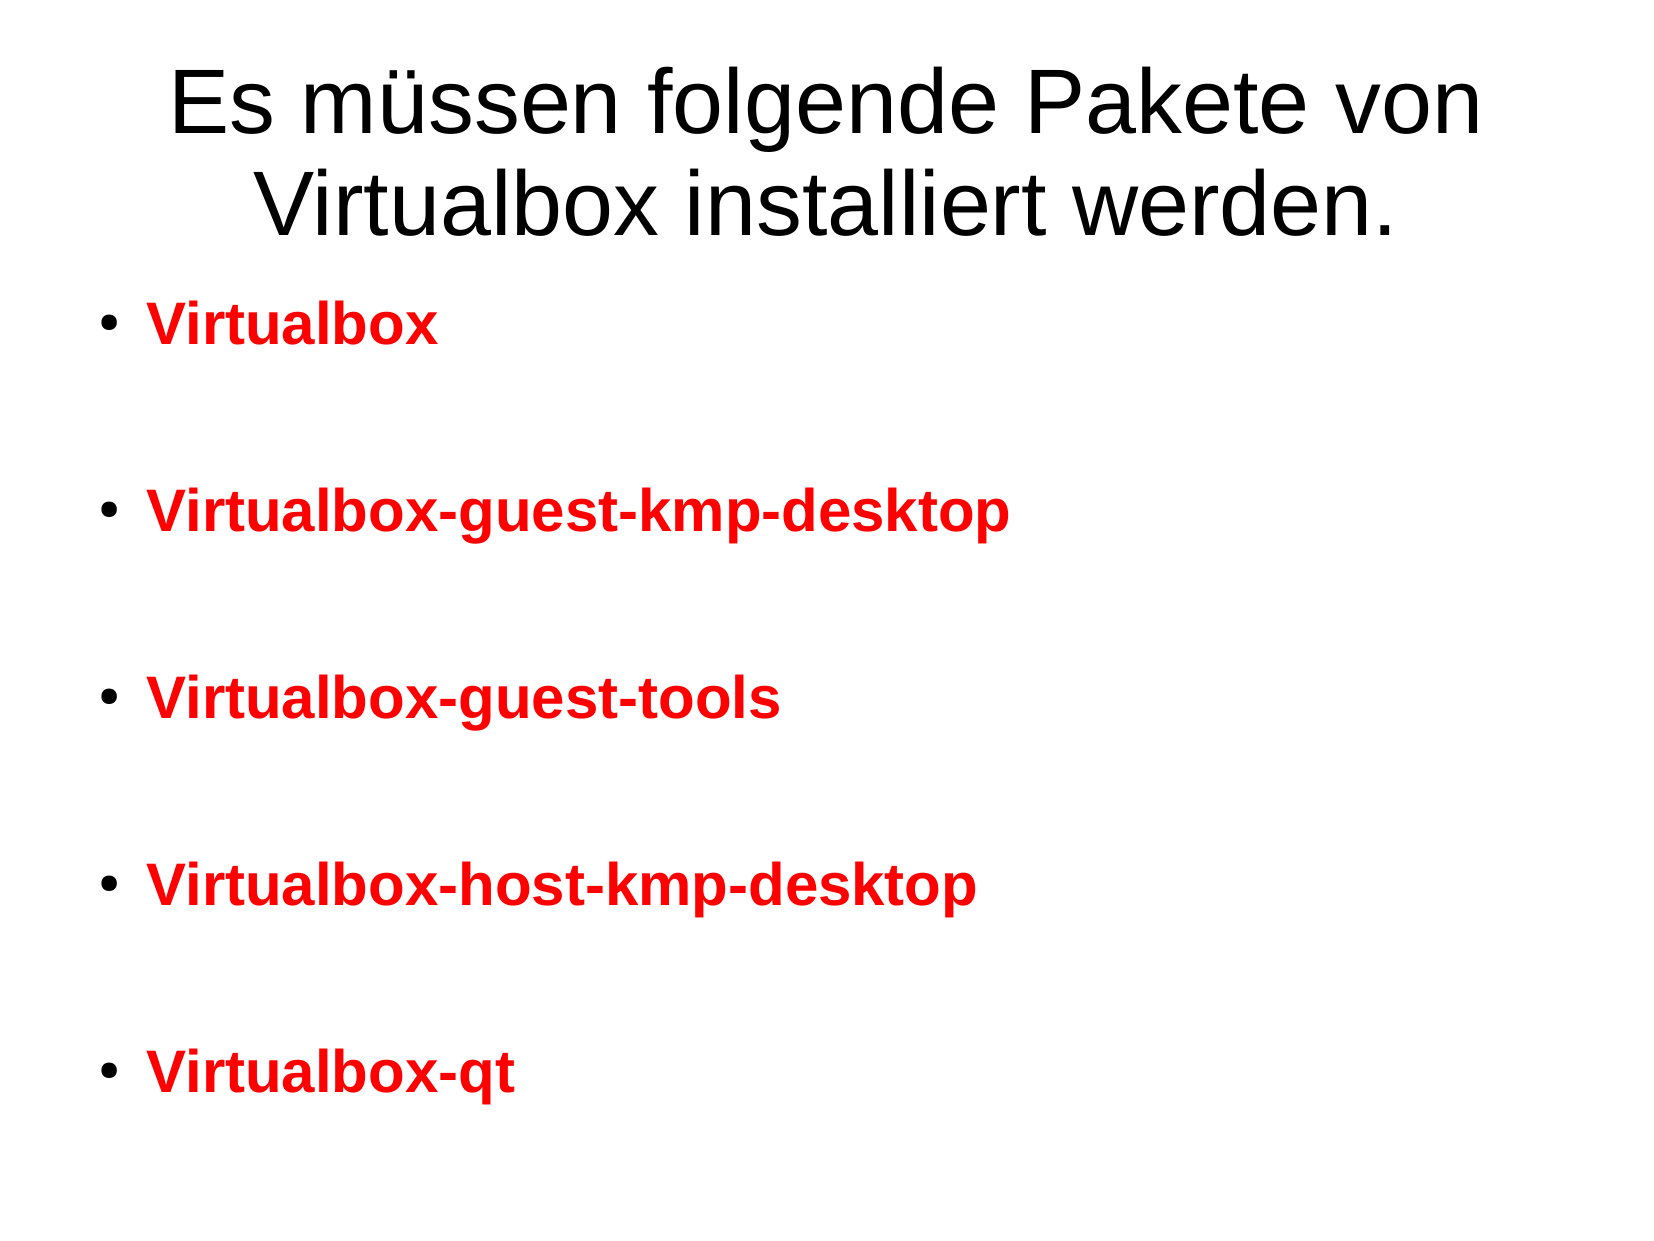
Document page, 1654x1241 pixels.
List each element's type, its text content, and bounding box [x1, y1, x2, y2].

list Virtualbox Virtualbox-guest-kmp-desktop Virtualbox-guest-tools Virtualbox-host-kmp-desktop Virtualbox-qt [82, 290, 1571, 1109]
title Es müssen folgende Pakete von Virtualbox installiert werden. [82, 49, 1571, 257]
